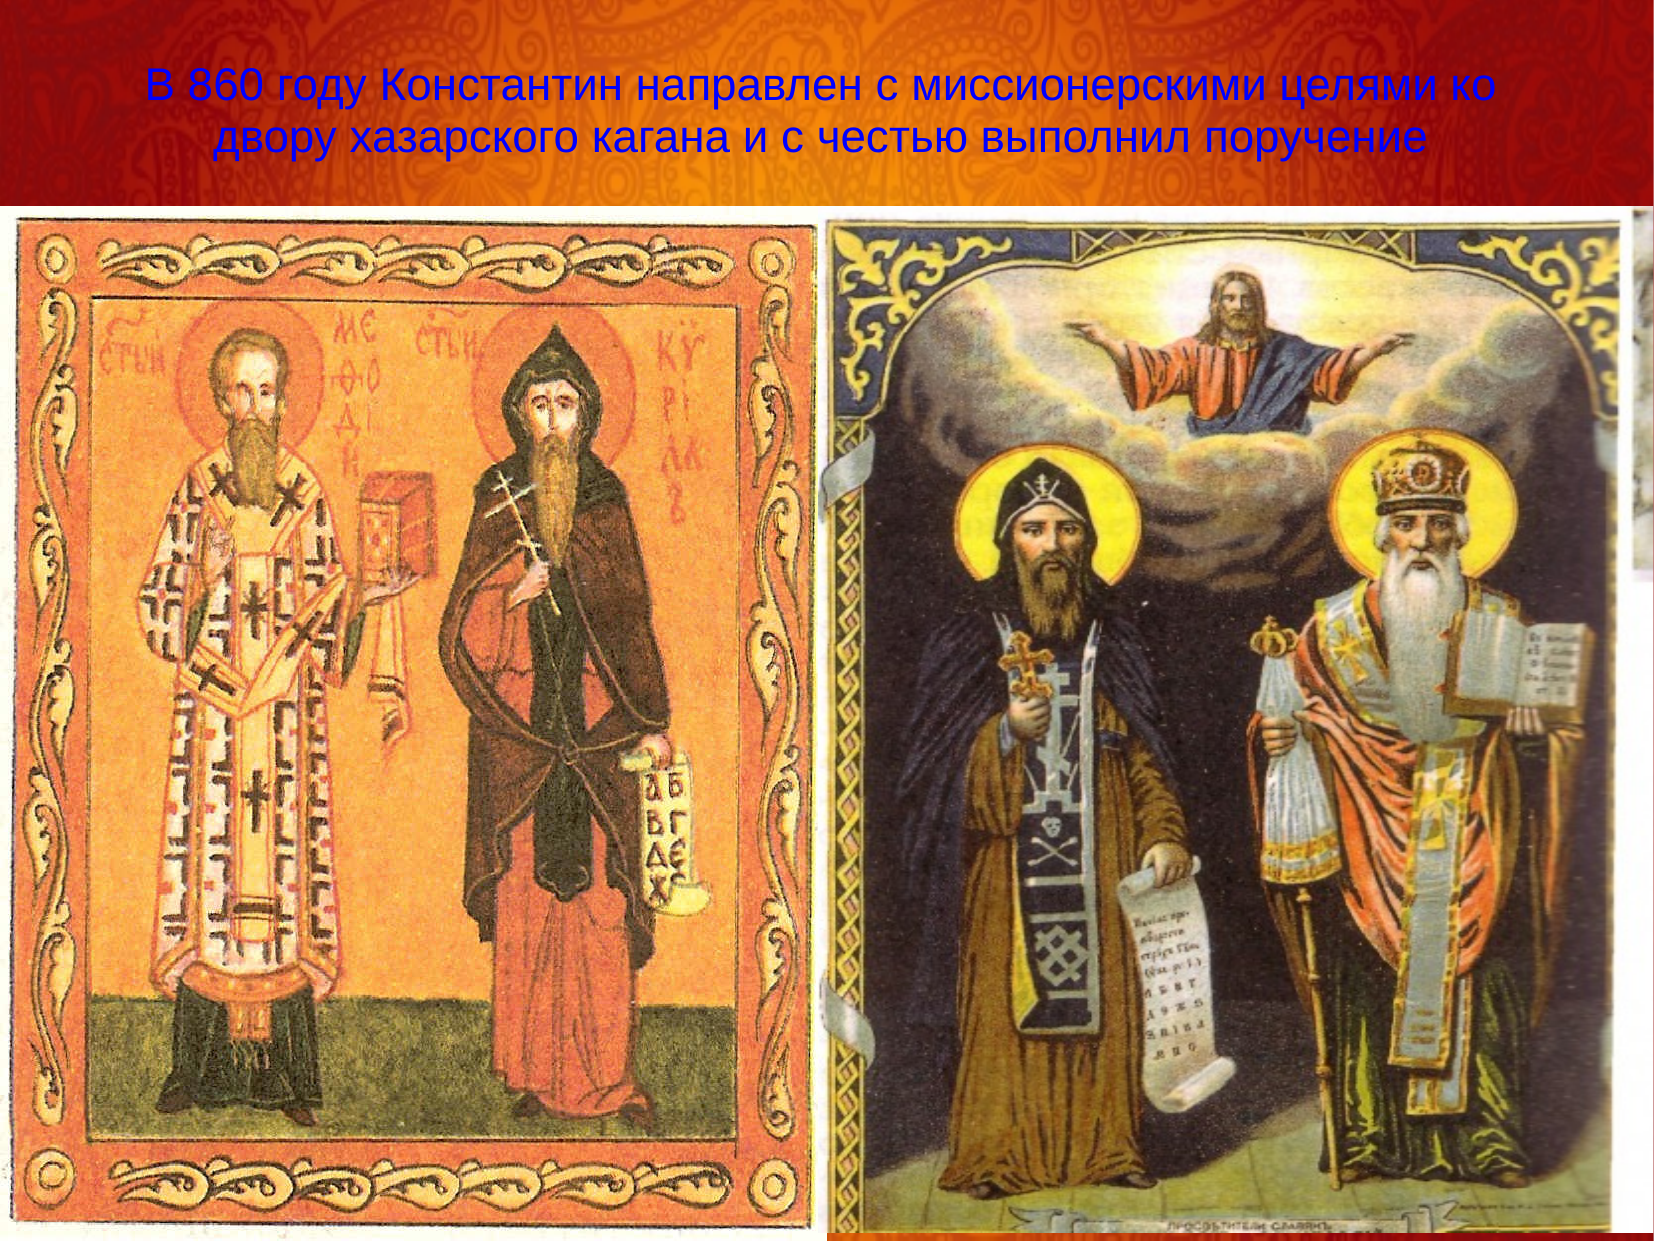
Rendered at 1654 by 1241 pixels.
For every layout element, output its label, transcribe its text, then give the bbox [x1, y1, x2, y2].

title В 860 году Константин направлен с миссионерскими целями ко двору хазарского кагана и с честью выполнил поручение [76, 14, 1565, 206]
picture [0, 0, 1654, 1241]
